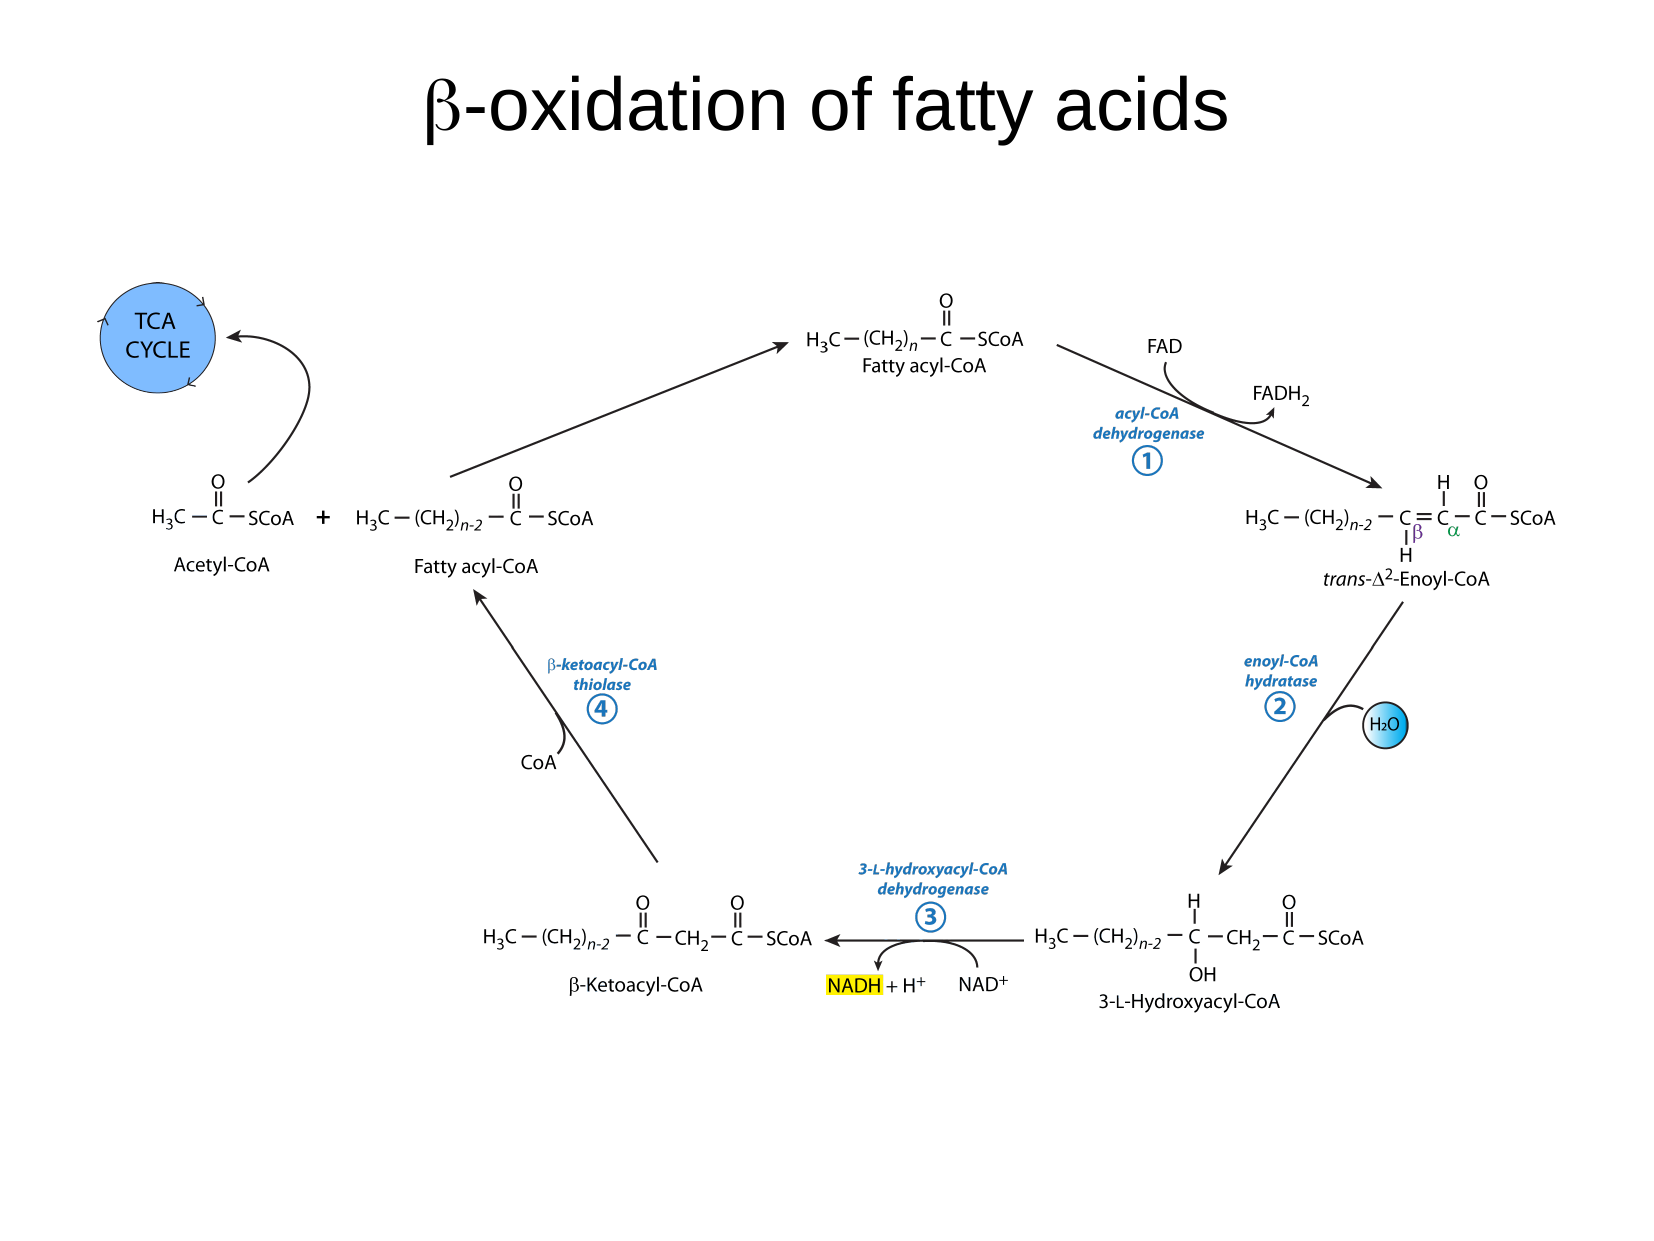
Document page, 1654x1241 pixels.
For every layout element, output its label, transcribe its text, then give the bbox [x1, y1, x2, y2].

picture [97, 282, 1556, 1013]
title -oxidation of fatty acids [82, 49, 1571, 150]
